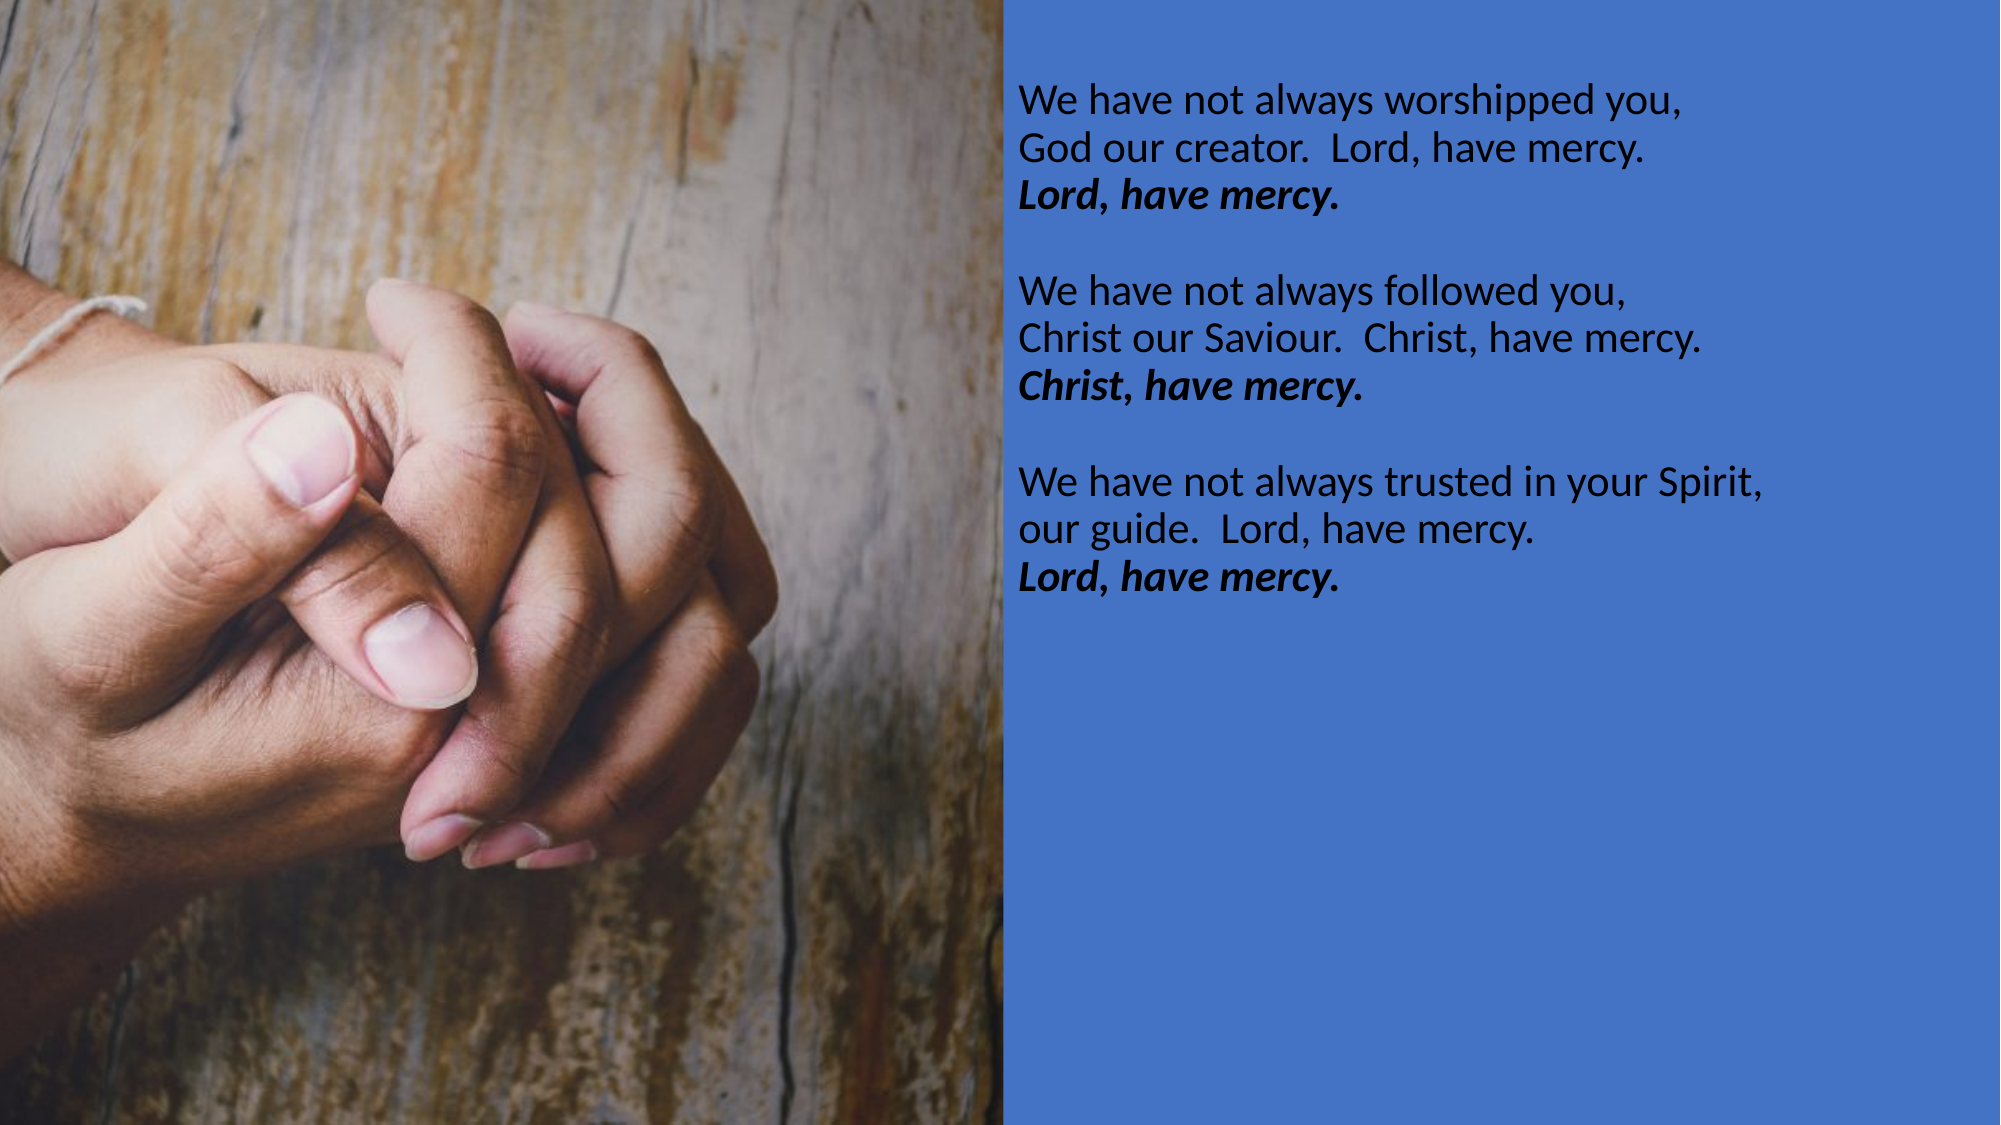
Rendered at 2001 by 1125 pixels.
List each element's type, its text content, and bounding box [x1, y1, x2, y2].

picture [0, 0, 1004, 1125]
list We have not always worshipped you, God our creator. Lord, have mercy. Lord, have mercy. We have not always followed you, Christ our Saviour. Christ, have mercy. Christ, have mercy. We have not always trusted in your Spirit, our guide. Lord, have mercy. Lord, have mercy. [1003, 68, 1980, 786]
text_box [1004, 0, 2000, 1125]
